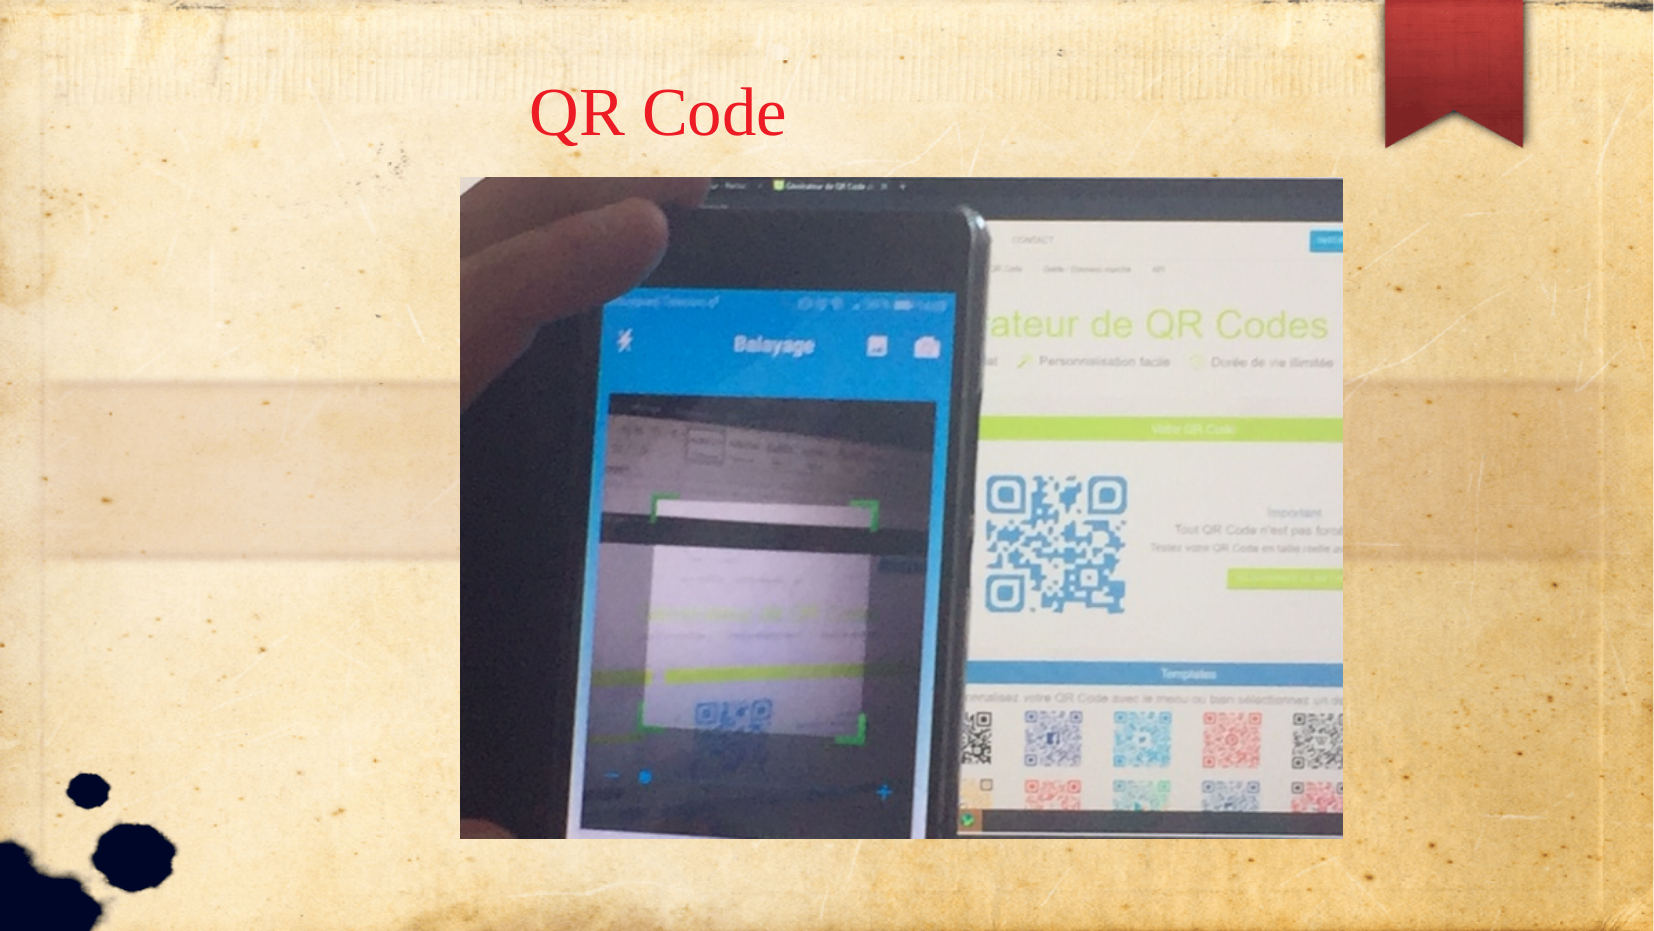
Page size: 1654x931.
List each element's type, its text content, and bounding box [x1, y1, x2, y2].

picture [0, 0, 1654, 931]
title QR Code [82, 35, 1235, 189]
